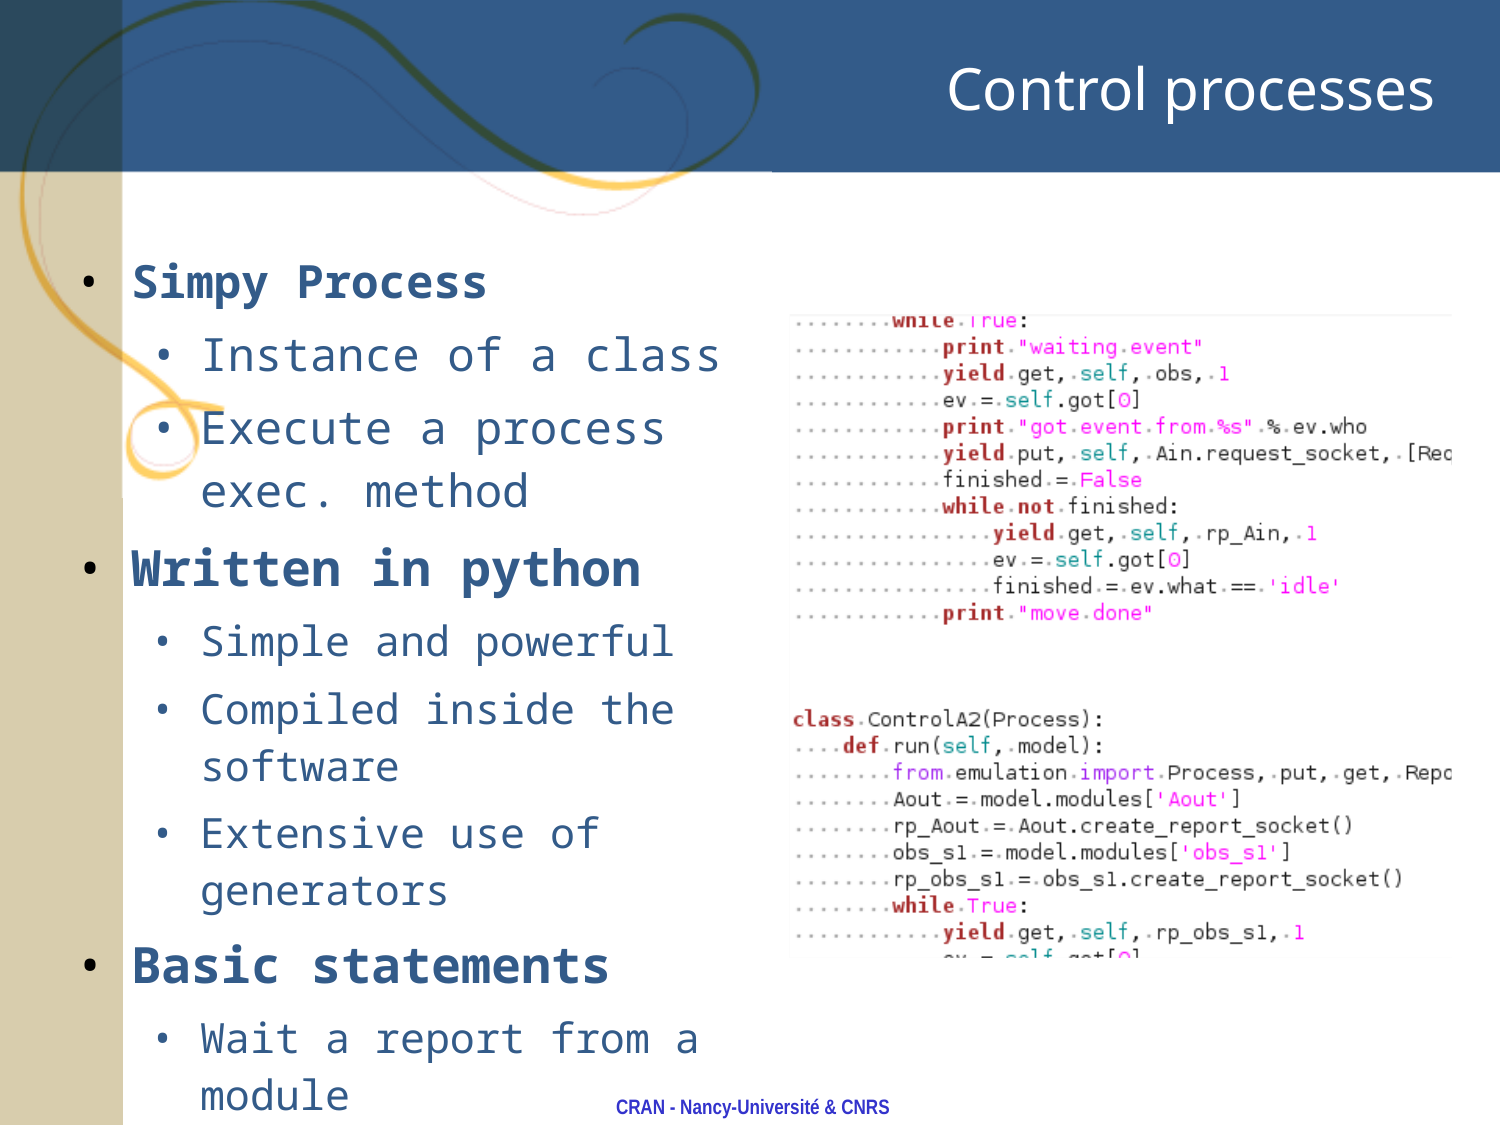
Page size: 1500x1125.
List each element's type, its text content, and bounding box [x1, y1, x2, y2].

picture [0, 0, 772, 498]
list Simpy Process Instance of a class Execute a process exec. method Written in python Simple and powerful Compiled inside the software Extensive use of generators Basic statements Wait a report from a module Send a request to a module [75, 249, 740, 1026]
title Control processes [112, 0, 1471, 176]
picture [789, 314, 1452, 958]
